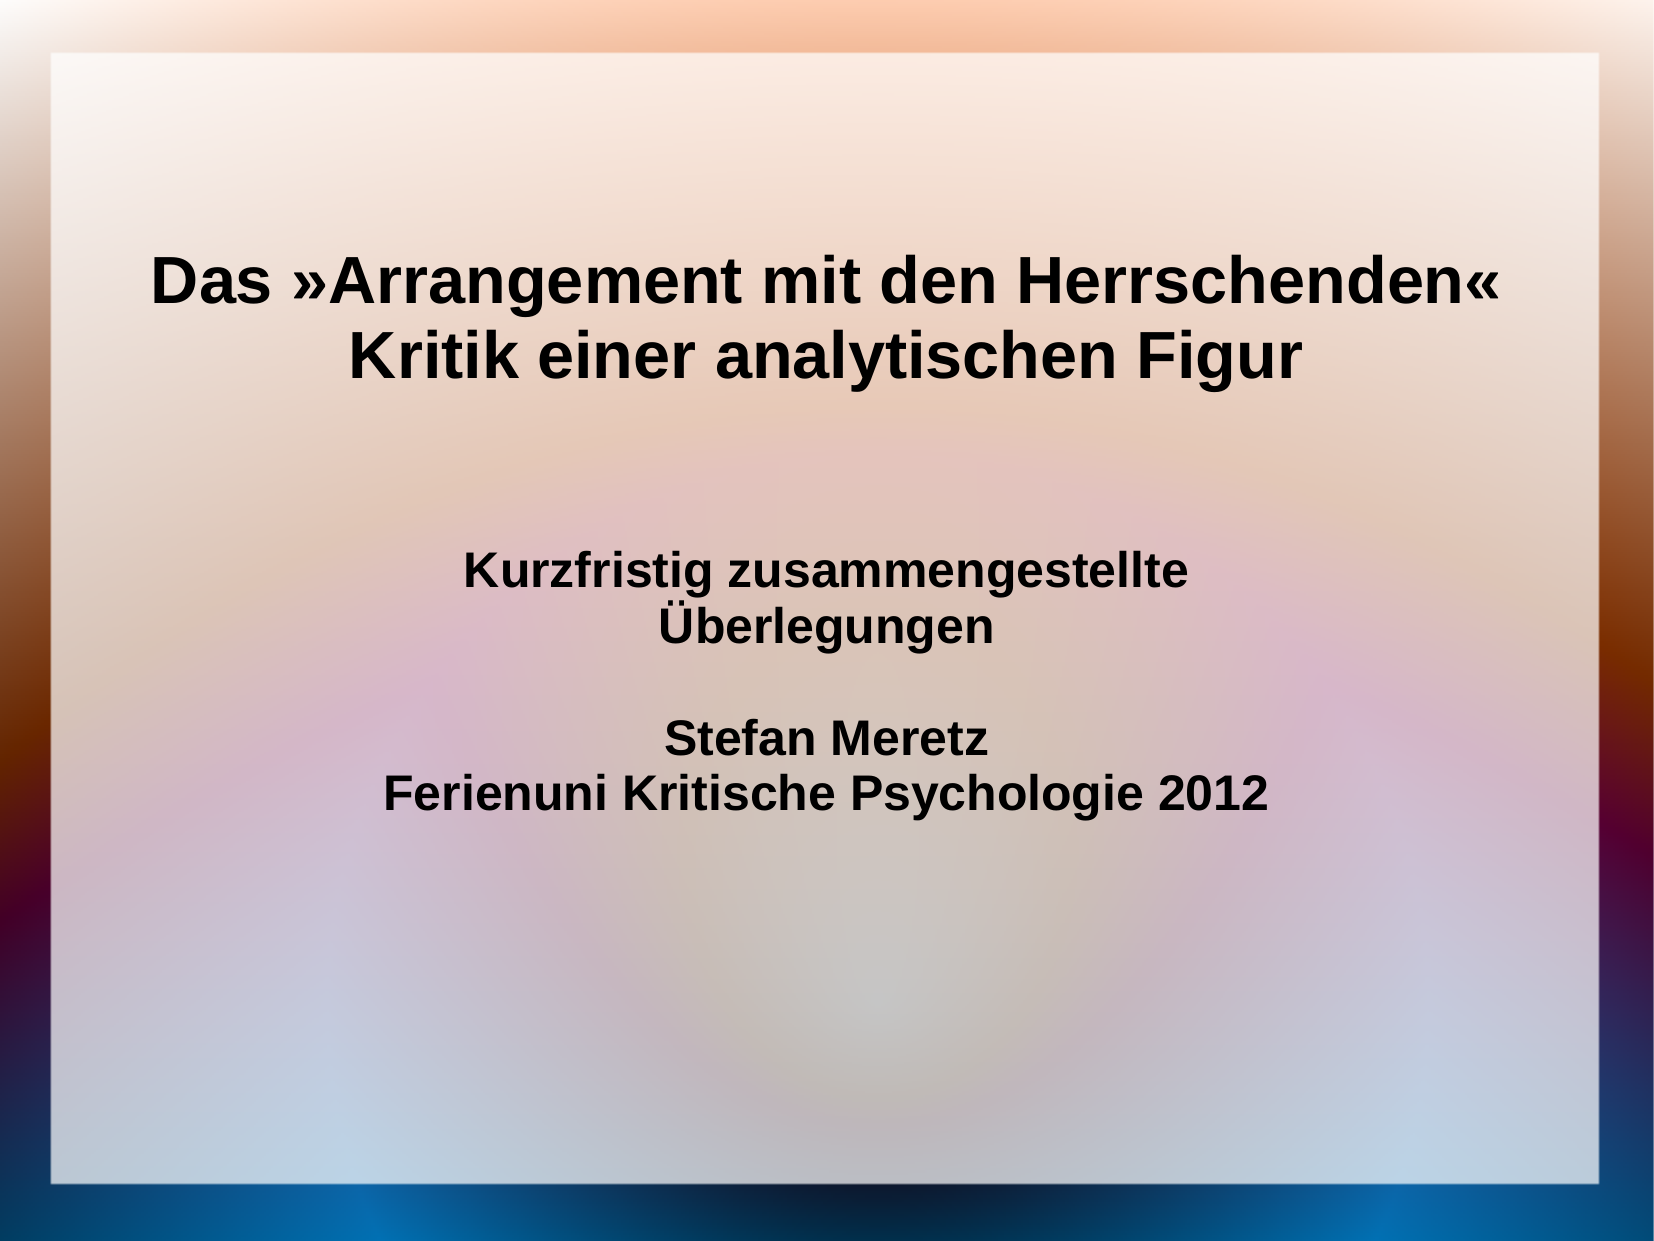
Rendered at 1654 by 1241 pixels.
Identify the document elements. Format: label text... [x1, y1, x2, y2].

picture [0, 0, 1654, 1241]
subtitle Das »Arrangement mit den Herrschenden« Kritik einer analytischen Figur Kurzfristig zusammengestellte Überlegungen Stefan Meretz Ferienuni Kritische Psychologie 2012 [82, 55, 1571, 1010]
